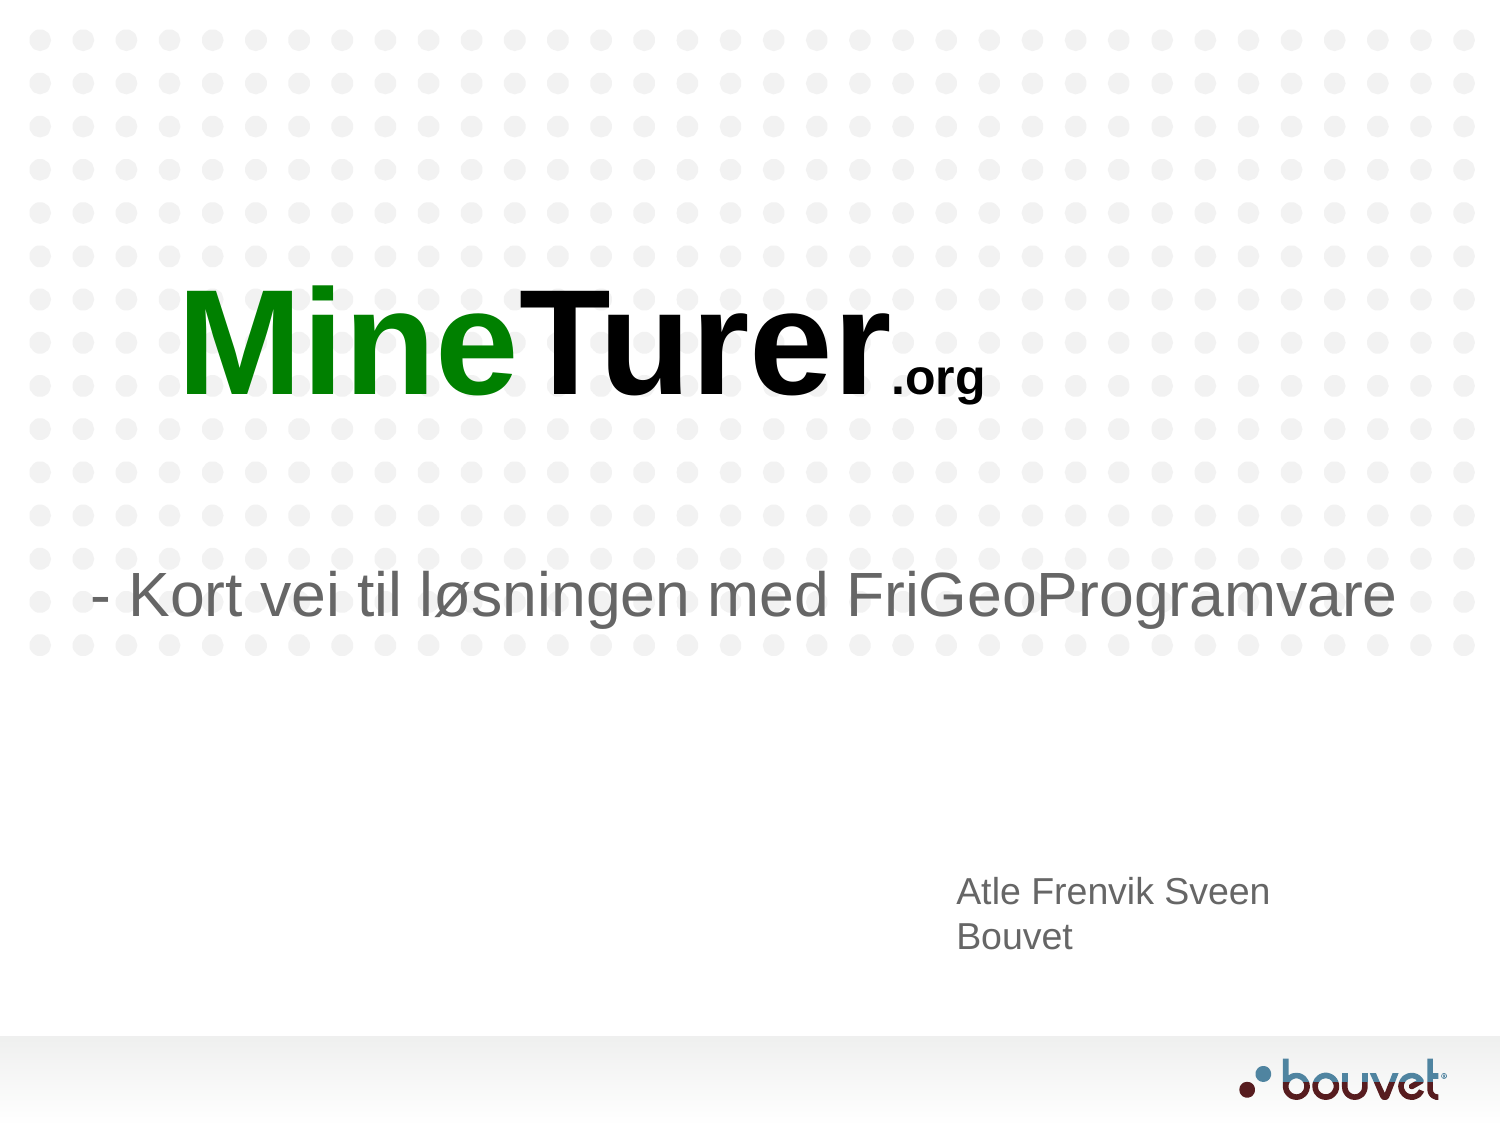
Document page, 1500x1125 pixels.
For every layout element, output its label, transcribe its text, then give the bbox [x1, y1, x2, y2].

text_box Atle Frenvik Sveen Bouvet [941, 852, 1494, 973]
subtitle - Kort vei til løsningen med FriGeoProgramvare [44, 539, 1426, 1125]
title MineTurer.org [112, 229, 1388, 560]
